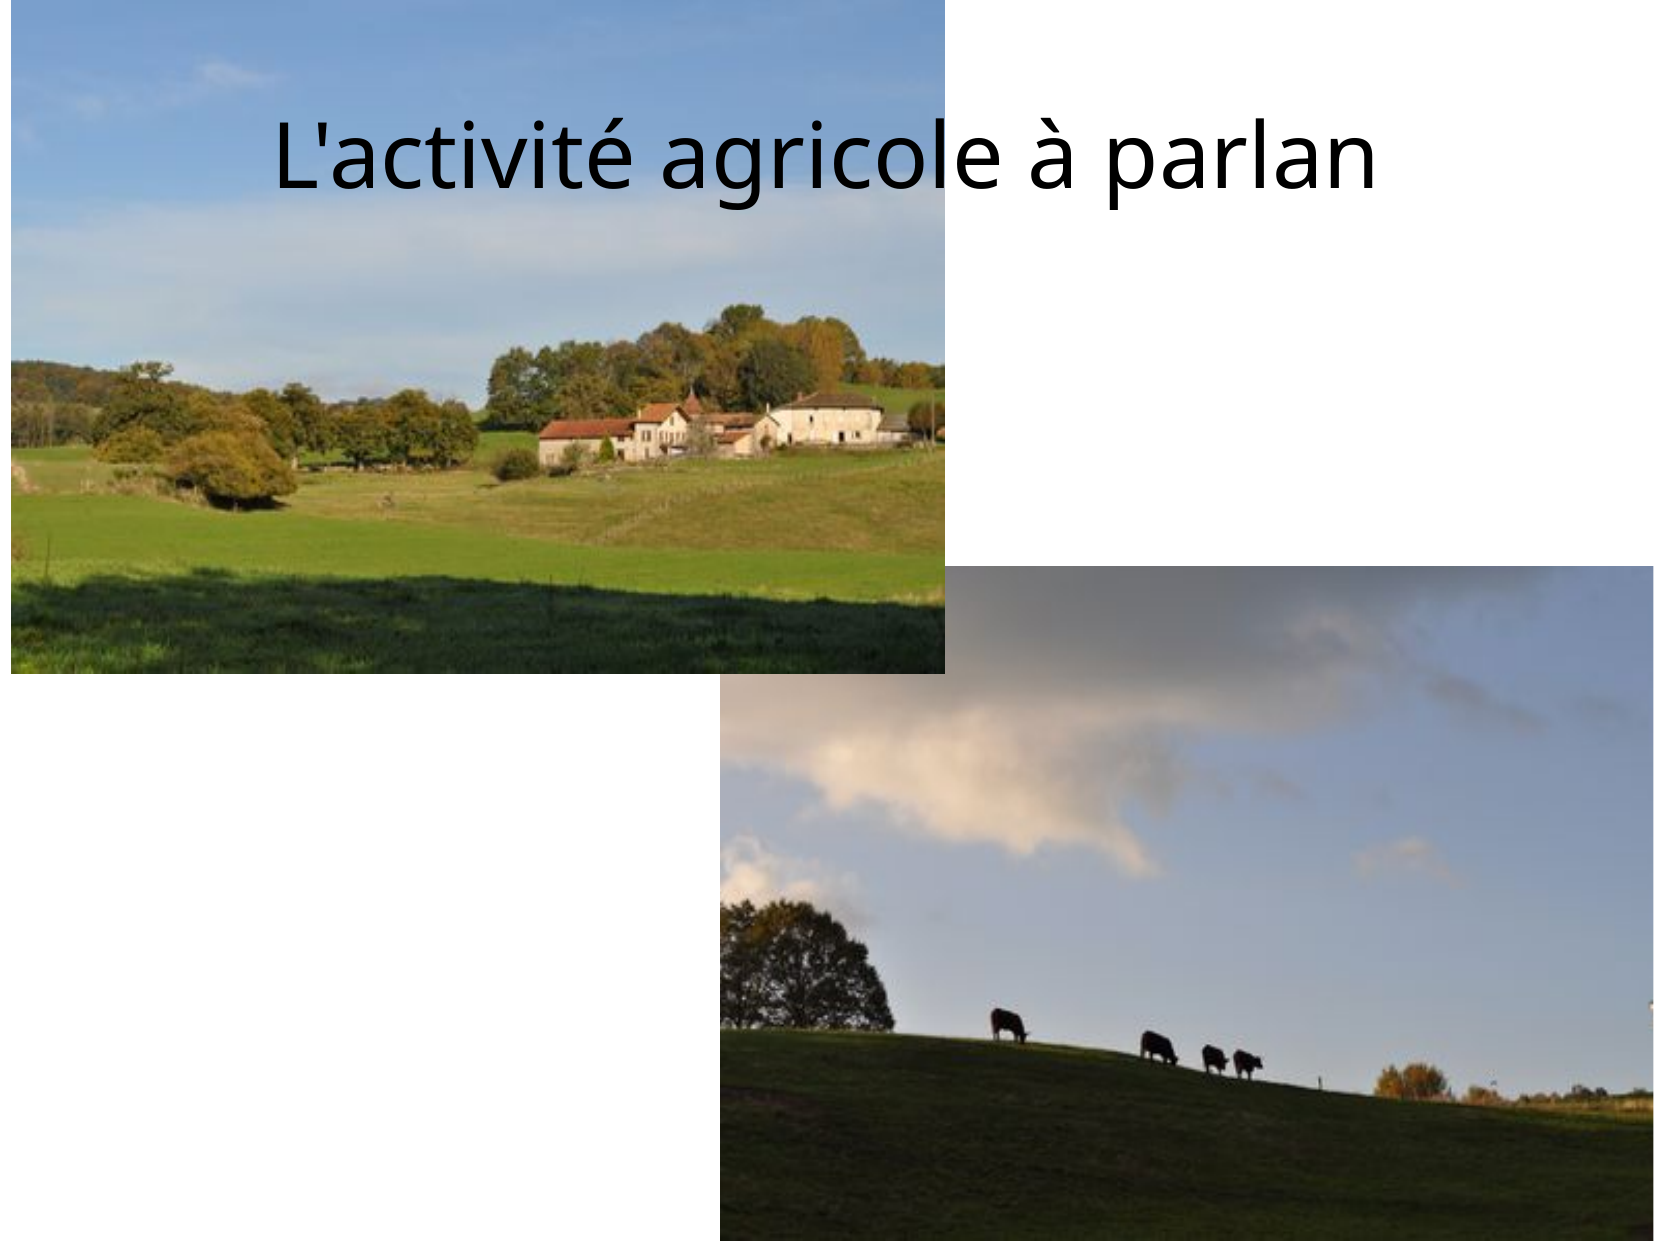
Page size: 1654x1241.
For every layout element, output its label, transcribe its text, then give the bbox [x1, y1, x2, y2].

picture [11, 0, 1654, 1241]
title L'activité agricole à parlan [82, 49, 1571, 257]
